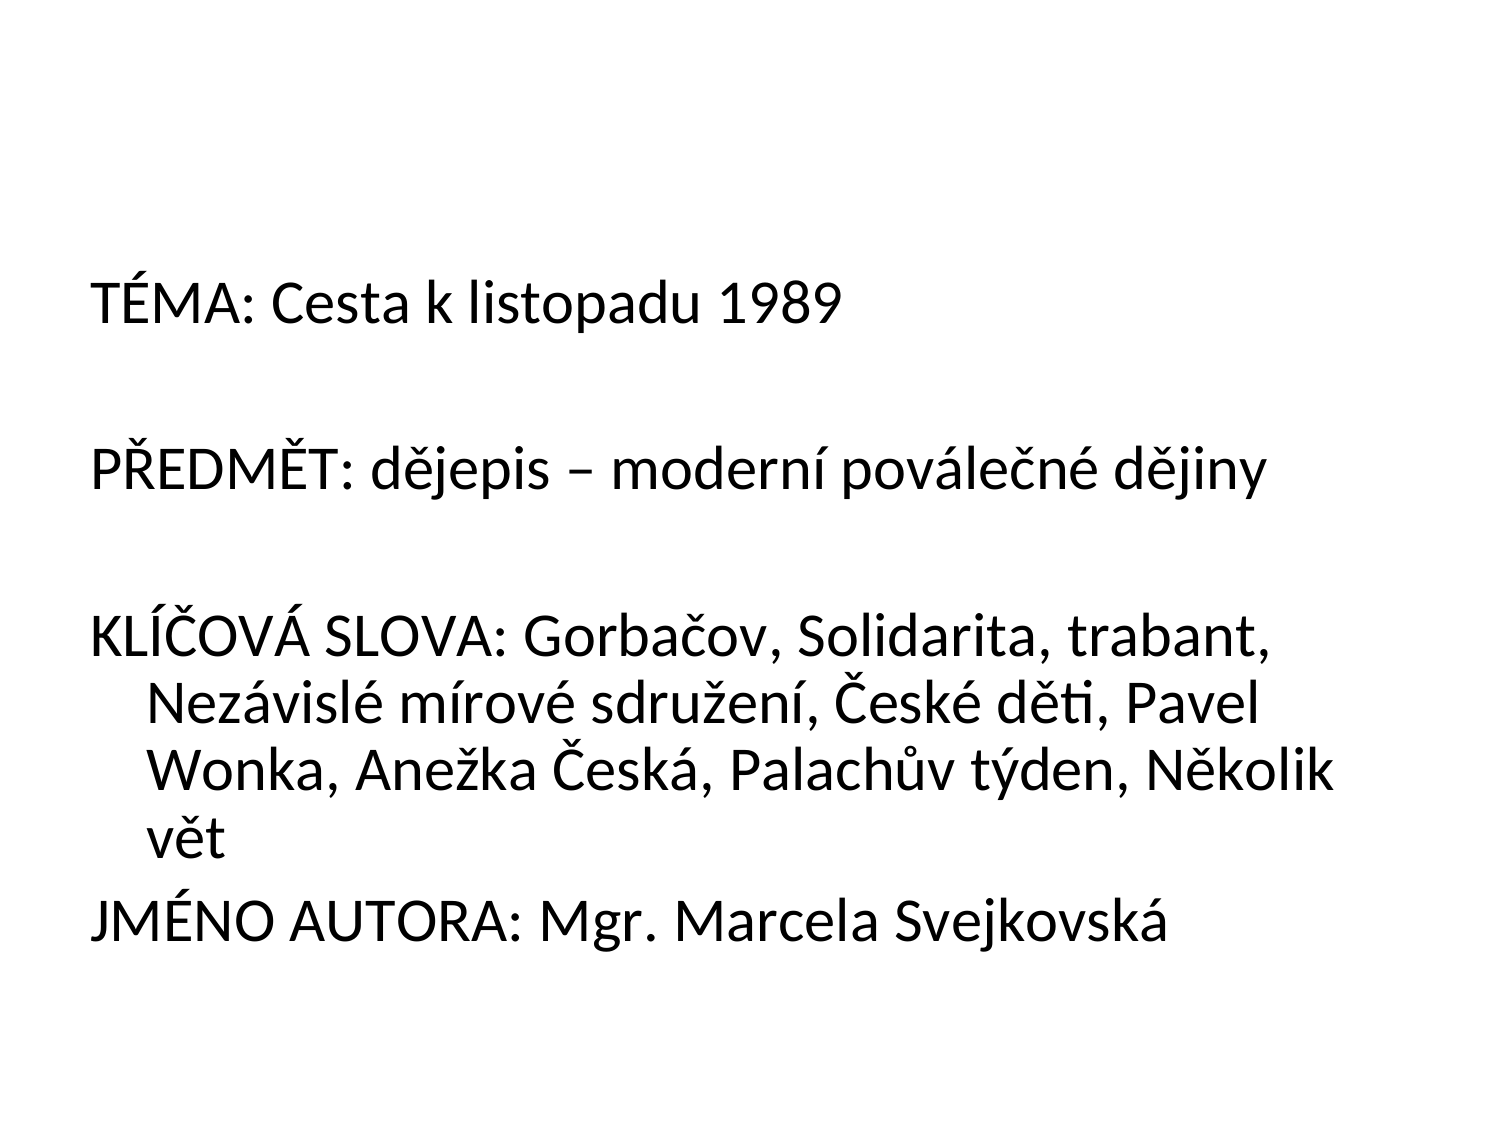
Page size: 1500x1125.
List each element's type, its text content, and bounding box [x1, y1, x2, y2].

list TÉMA: Cesta k listopadu 1989 PŘEDMĚT: dějepis – moderní poválečné dějiny KLÍČOVÁ SLOVA: Gorbačov, Solidarita, trabant, Nezávislé mírové sdružení, České děti, Pavel Wonka, Anežka Česká, Palachův týden, Několik vět JMÉNO AUTORA: Mgr. Marcela Svejkovská [75, 262, 1426, 1046]
